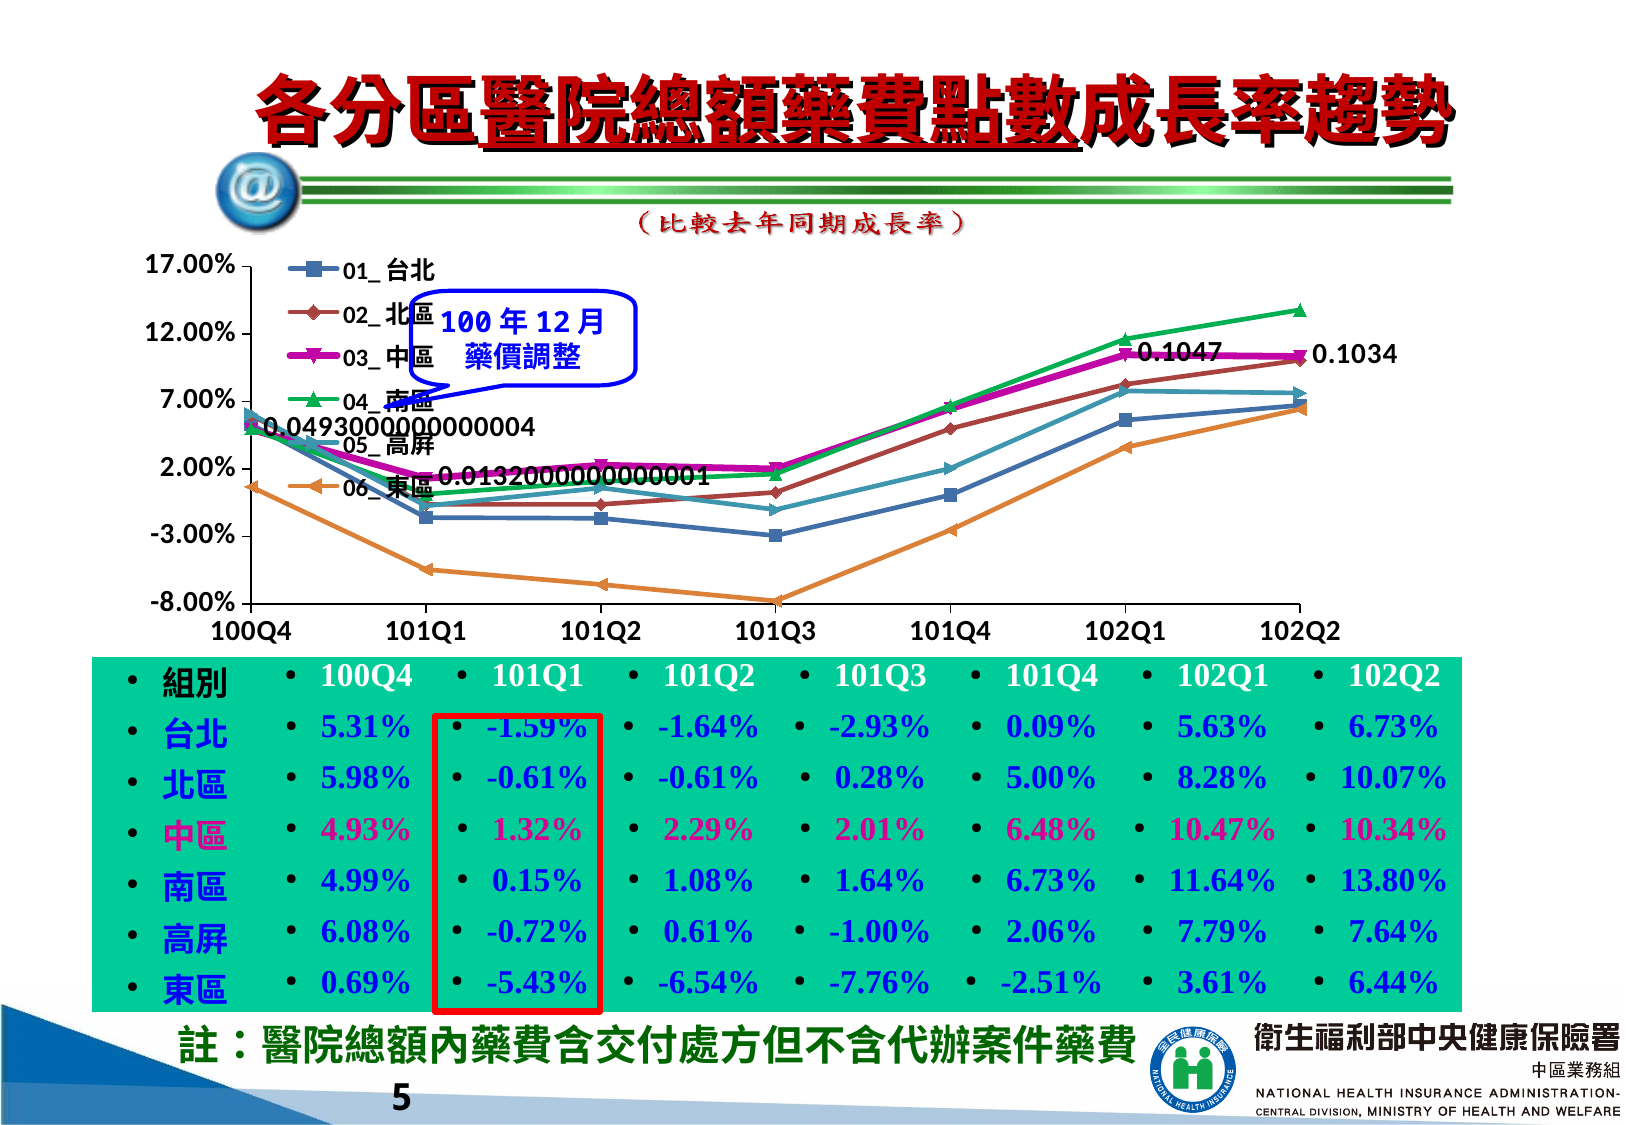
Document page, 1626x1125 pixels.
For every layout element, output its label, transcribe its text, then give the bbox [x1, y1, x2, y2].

chart [115, 243, 1545, 657]
table_cell 5.63% [1120, 708, 1291, 759]
table_cell 10.47% [1120, 810, 1291, 861]
table_cell -6.54% [606, 964, 777, 1011]
table_cell 4.99% [263, 861, 432, 912]
table_header 組別 [92, 657, 263, 708]
table_header 100Q4 [263, 657, 435, 708]
picture [600, 196, 1002, 241]
table_cell 13.80% [1291, 861, 1462, 912]
table_cell 1.08% [606, 861, 777, 912]
table_cell 8.28% [1120, 759, 1291, 810]
table_cell 6.48% [949, 810, 1120, 861]
table_cell 2.06% [949, 912, 1120, 964]
table_cell -0.61% [606, 759, 777, 810]
table_cell 台北 [92, 708, 263, 759]
table_cell 中區 [92, 810, 263, 861]
text_box 100年12月 藥價調整 [385, 290, 636, 408]
table_cell 6.73% [1291, 708, 1462, 759]
table_cell -1.00% [777, 912, 949, 964]
table_cell 3.61% [1120, 964, 1291, 1012]
table_cell 0.15% [438, 861, 597, 912]
table_cell 高屛 [92, 912, 263, 964]
table_cell 0.28% [777, 759, 949, 810]
table_cell 7.64% [1291, 912, 1462, 964]
table_cell -1.59% [435, 708, 606, 759]
table_cell -2.51% [949, 964, 1120, 1011]
table_cell 0.09% [949, 708, 1120, 759]
table_cell 東區 [92, 964, 263, 1012]
table_cell 10.07% [1291, 759, 1462, 810]
table_cell 11.64% [1120, 861, 1291, 912]
table_cell 2.01% [777, 810, 949, 861]
table_cell 5.31% [263, 708, 435, 759]
table_cell -1.64% [606, 708, 777, 759]
table_cell 10.34% [1291, 810, 1462, 861]
table_header 102Q2 [1291, 657, 1462, 708]
table_cell 南區 [92, 861, 263, 912]
table_cell -7.76% [777, 964, 949, 1011]
table_header 101Q2 [606, 657, 777, 708]
table_header 102Q1 [1120, 657, 1291, 708]
table_cell 7.79% [1120, 912, 1291, 964]
table_cell 1.32% [438, 810, 597, 861]
table_cell -1.59% [438, 719, 597, 759]
table_cell 2.29% [606, 810, 777, 861]
table_header 101Q3 [777, 657, 949, 708]
table_cell -2.93% [777, 708, 949, 759]
table_cell 5.98% [263, 759, 432, 810]
table_cell 6.08% [263, 912, 432, 964]
table_cell 6.73% [949, 861, 1120, 912]
table_cell 5.00% [949, 759, 1120, 810]
table_cell -0.72% [438, 912, 597, 964]
table_cell 0.69% [263, 964, 432, 1011]
table_cell -0.61% [438, 759, 597, 810]
text_box [375, 1078, 755, 1125]
text_box 註：醫院總額內藥費含交付處方但不含代辦案件藥費 [162, 1011, 1227, 1078]
table_cell 4.93% [263, 810, 432, 861]
table_cell 1.64% [777, 861, 949, 912]
table_cell -5.43% [438, 964, 597, 1008]
table_cell 0.61% [606, 912, 777, 964]
table_header 101Q4 [949, 657, 1120, 708]
title 各分區醫院總額藥費點數成長率趨勢 [210, 54, 1497, 243]
table_cell 北區 [92, 759, 263, 810]
table_header 101Q1 [435, 657, 606, 708]
table_cell 6.44% [1291, 964, 1462, 1012]
